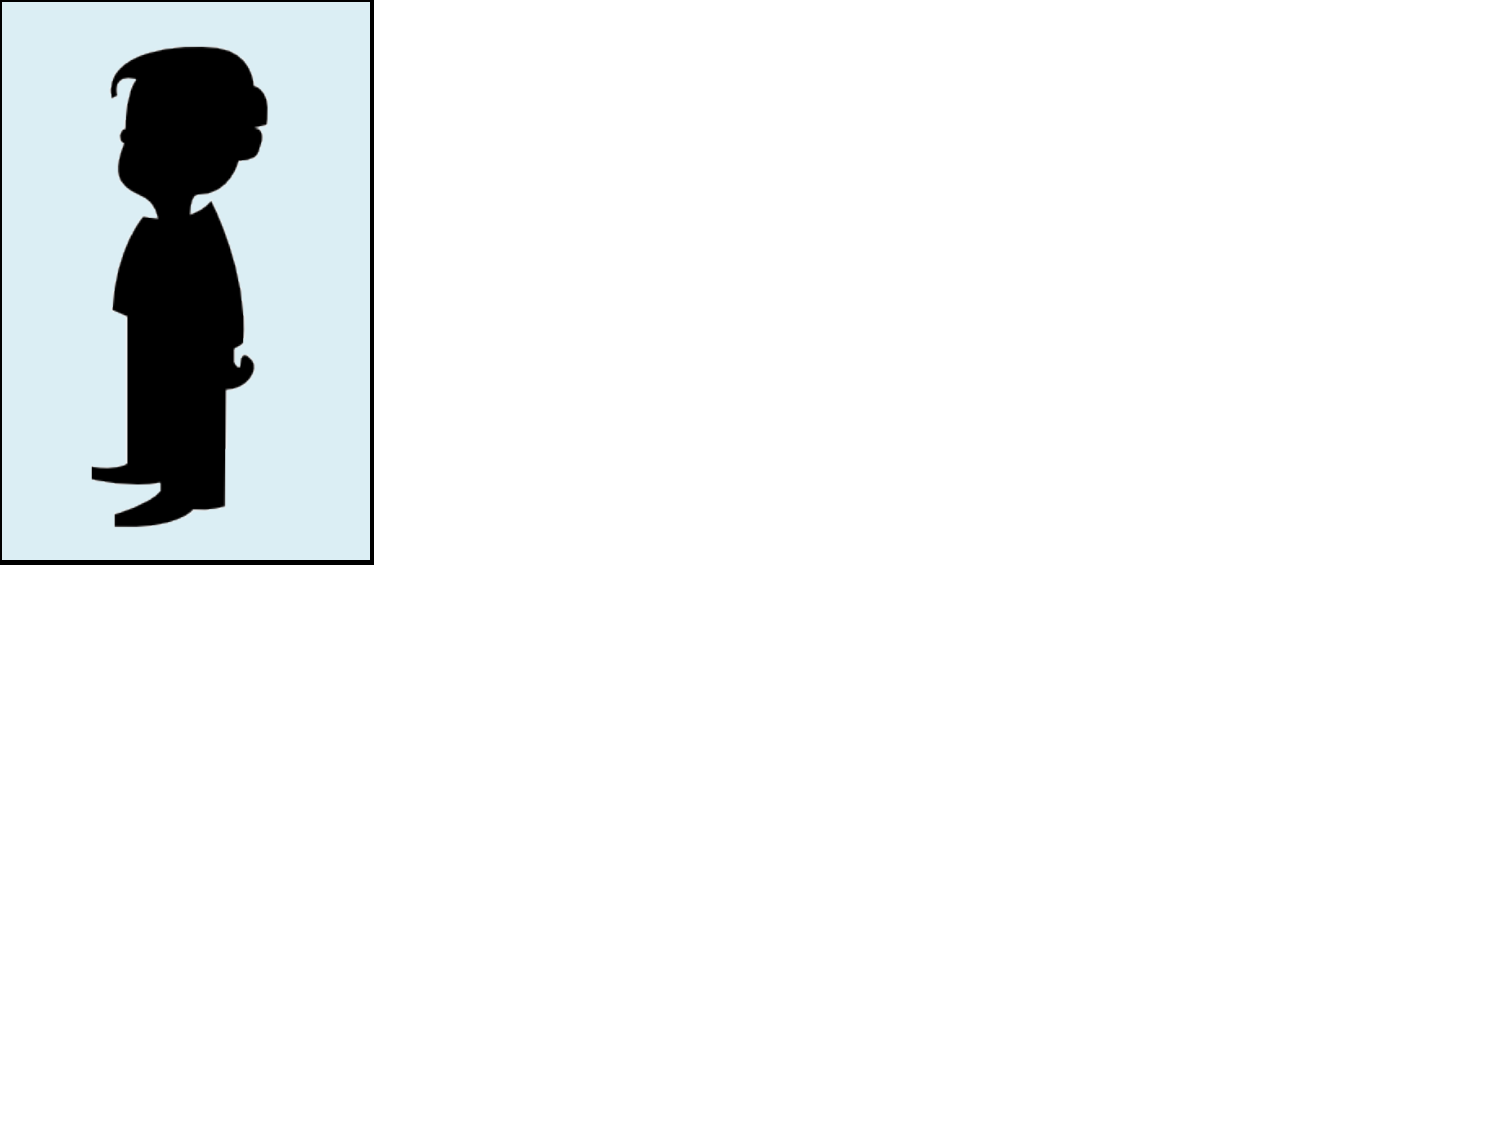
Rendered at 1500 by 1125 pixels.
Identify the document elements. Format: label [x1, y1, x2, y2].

text_box [0, 0, 372, 563]
picture [82, 42, 296, 534]
